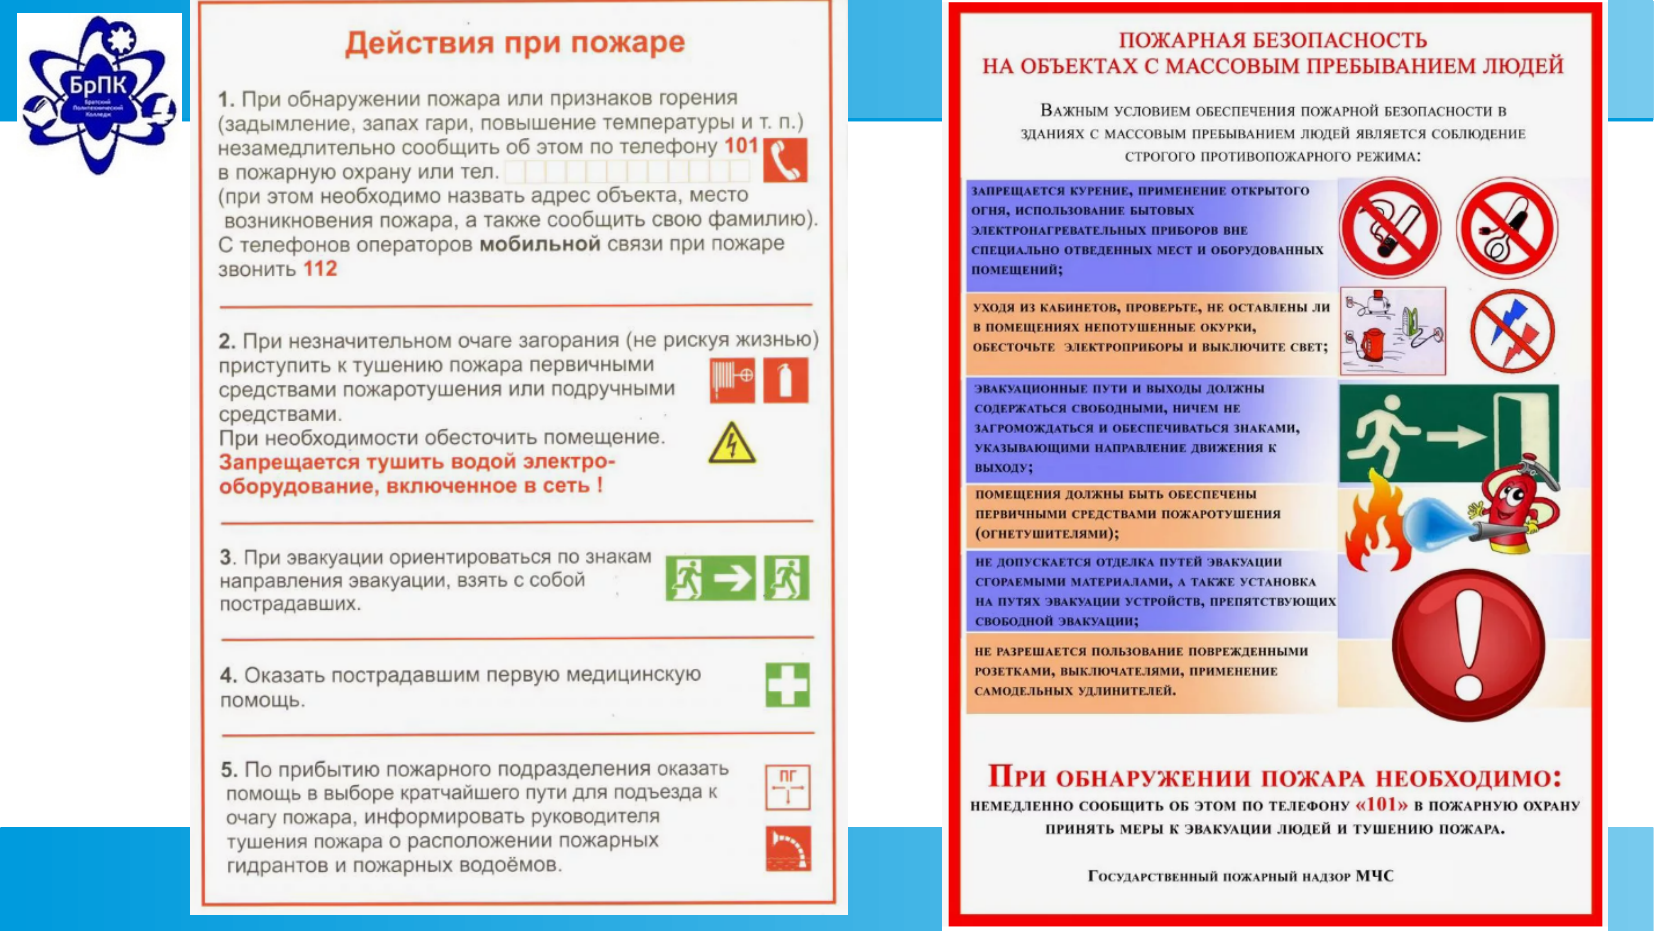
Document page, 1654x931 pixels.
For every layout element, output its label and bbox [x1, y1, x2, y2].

picture [190, 0, 848, 915]
picture [942, 0, 1608, 931]
picture [17, 14, 182, 178]
